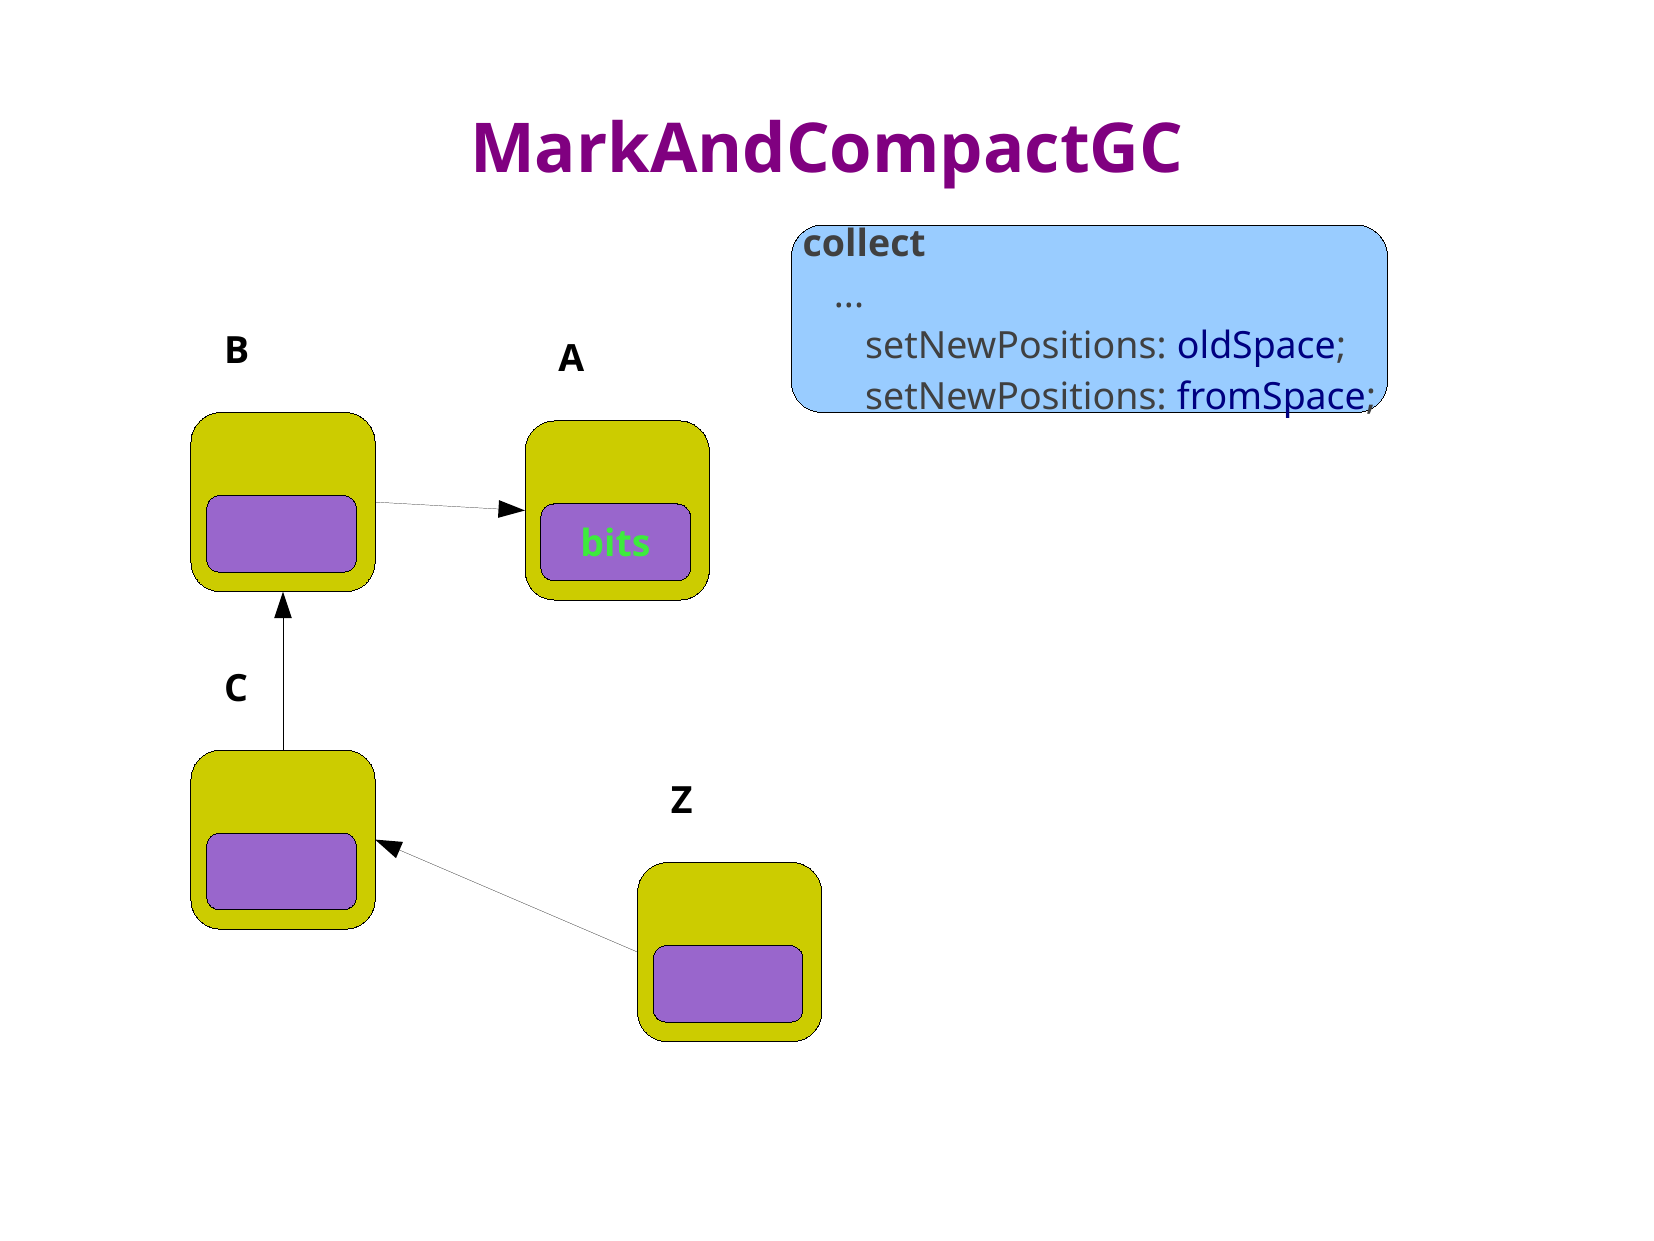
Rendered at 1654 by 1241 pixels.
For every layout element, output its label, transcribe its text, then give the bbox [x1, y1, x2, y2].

text_box collect ... setNewPositions: oldSpace; setNewPositions: fromSpace; [791, 225, 1388, 413]
text_box MarkAndCompactGC [143, 91, 1511, 209]
text_box B [190, 412, 376, 592]
text_box [206, 833, 357, 910]
text_box Z [637, 862, 822, 1042]
text_box [653, 945, 803, 1023]
text_box A [525, 420, 710, 601]
text_box [206, 495, 357, 573]
text_box bits [540, 503, 691, 581]
text_box C [190, 750, 376, 930]
